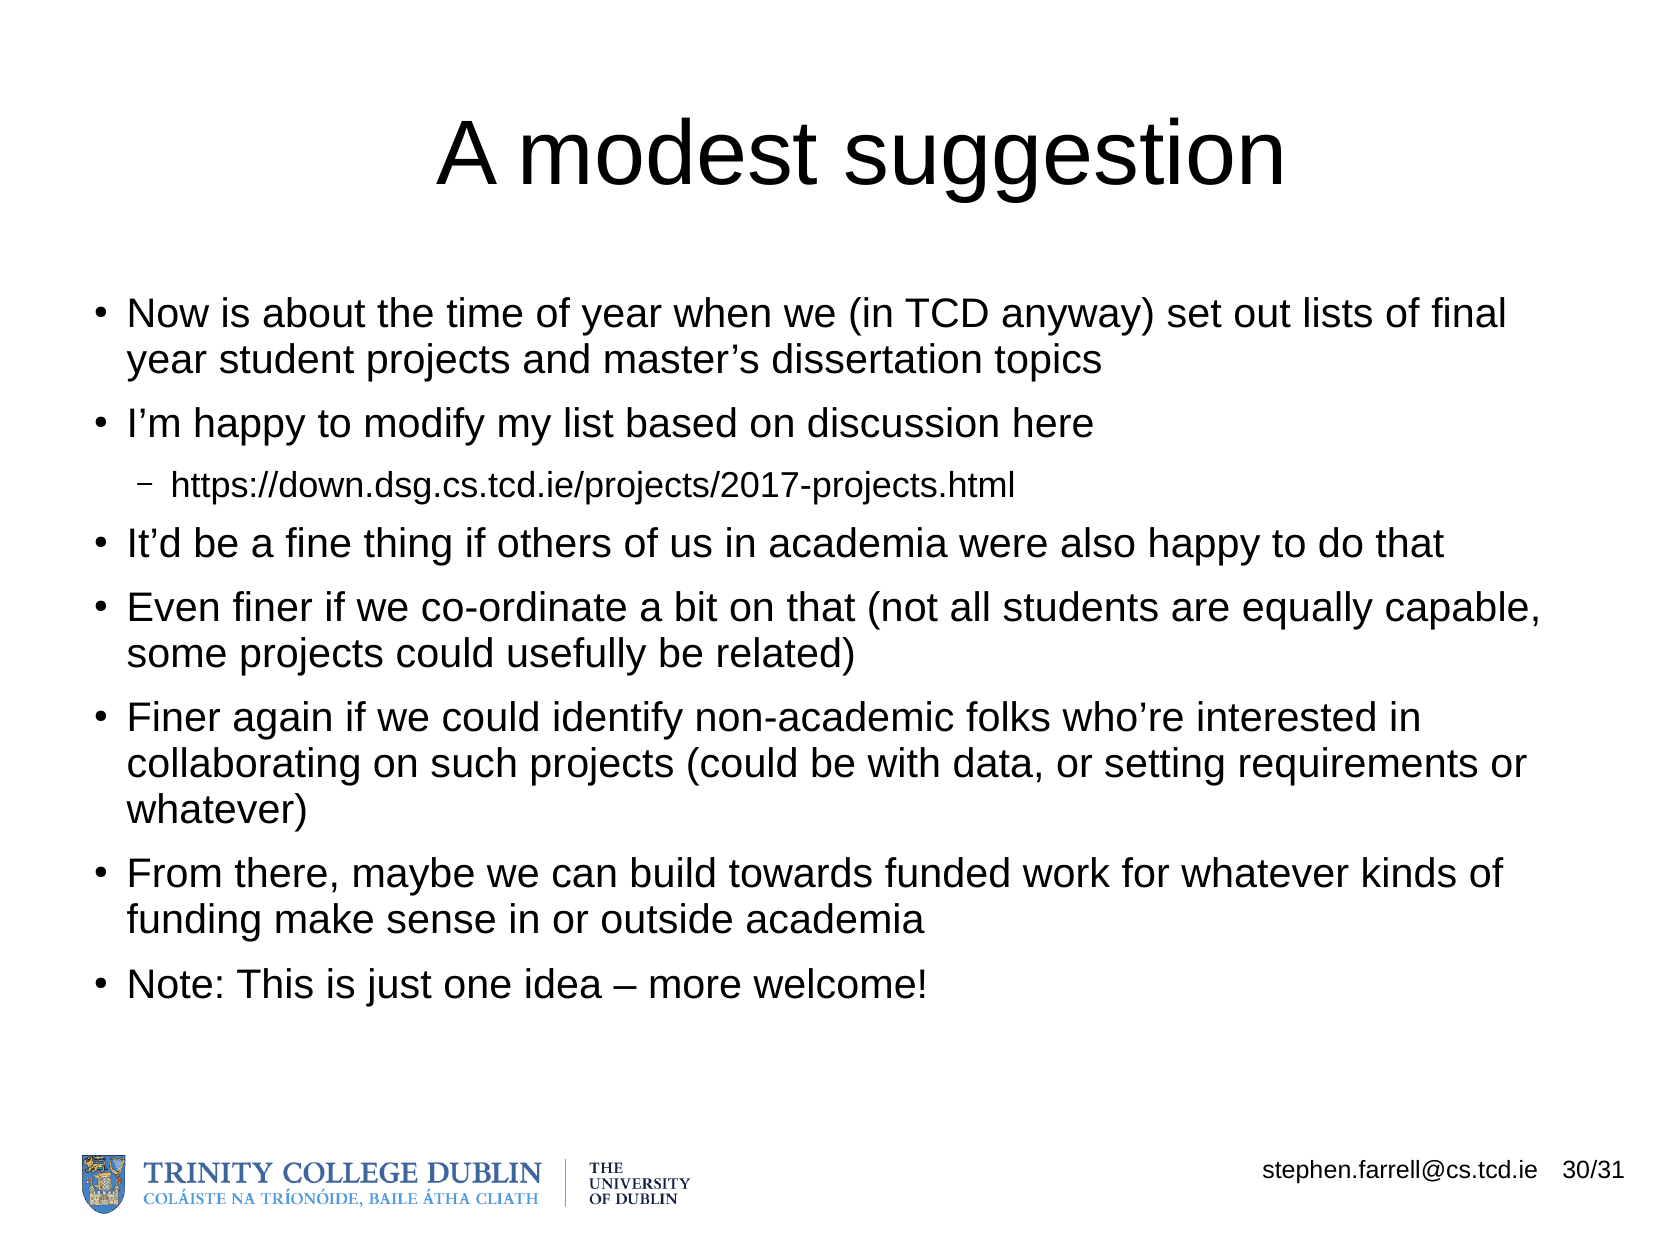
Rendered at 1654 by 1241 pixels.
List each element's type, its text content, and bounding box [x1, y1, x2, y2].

list Now is about the time of year when we (in TCD anyway) set out lists of final year student projects and master’s dissertation topics I’m happy to modify my list based on discussion here https://down.dsg.cs.tcd.ie/projects/2017-projects.html It’d be a fine thing if others of us in academia were also happy to do that Even finer if we co-ordinate a bit on that (not all students are equally capable, some projects could usefully be related) Finer again if we could identify non-academic folks who’re interested in collaborating on such projects (could be with data, or setting requirements or whatever) From there, maybe we can build towards funded work for whatever kinds of funding make sense in or outside academia Note: This is just one idea – more welcome! [82, 290, 1571, 1010]
picture [82, 1155, 694, 1214]
title A modest suggestion [82, 49, 1571, 257]
